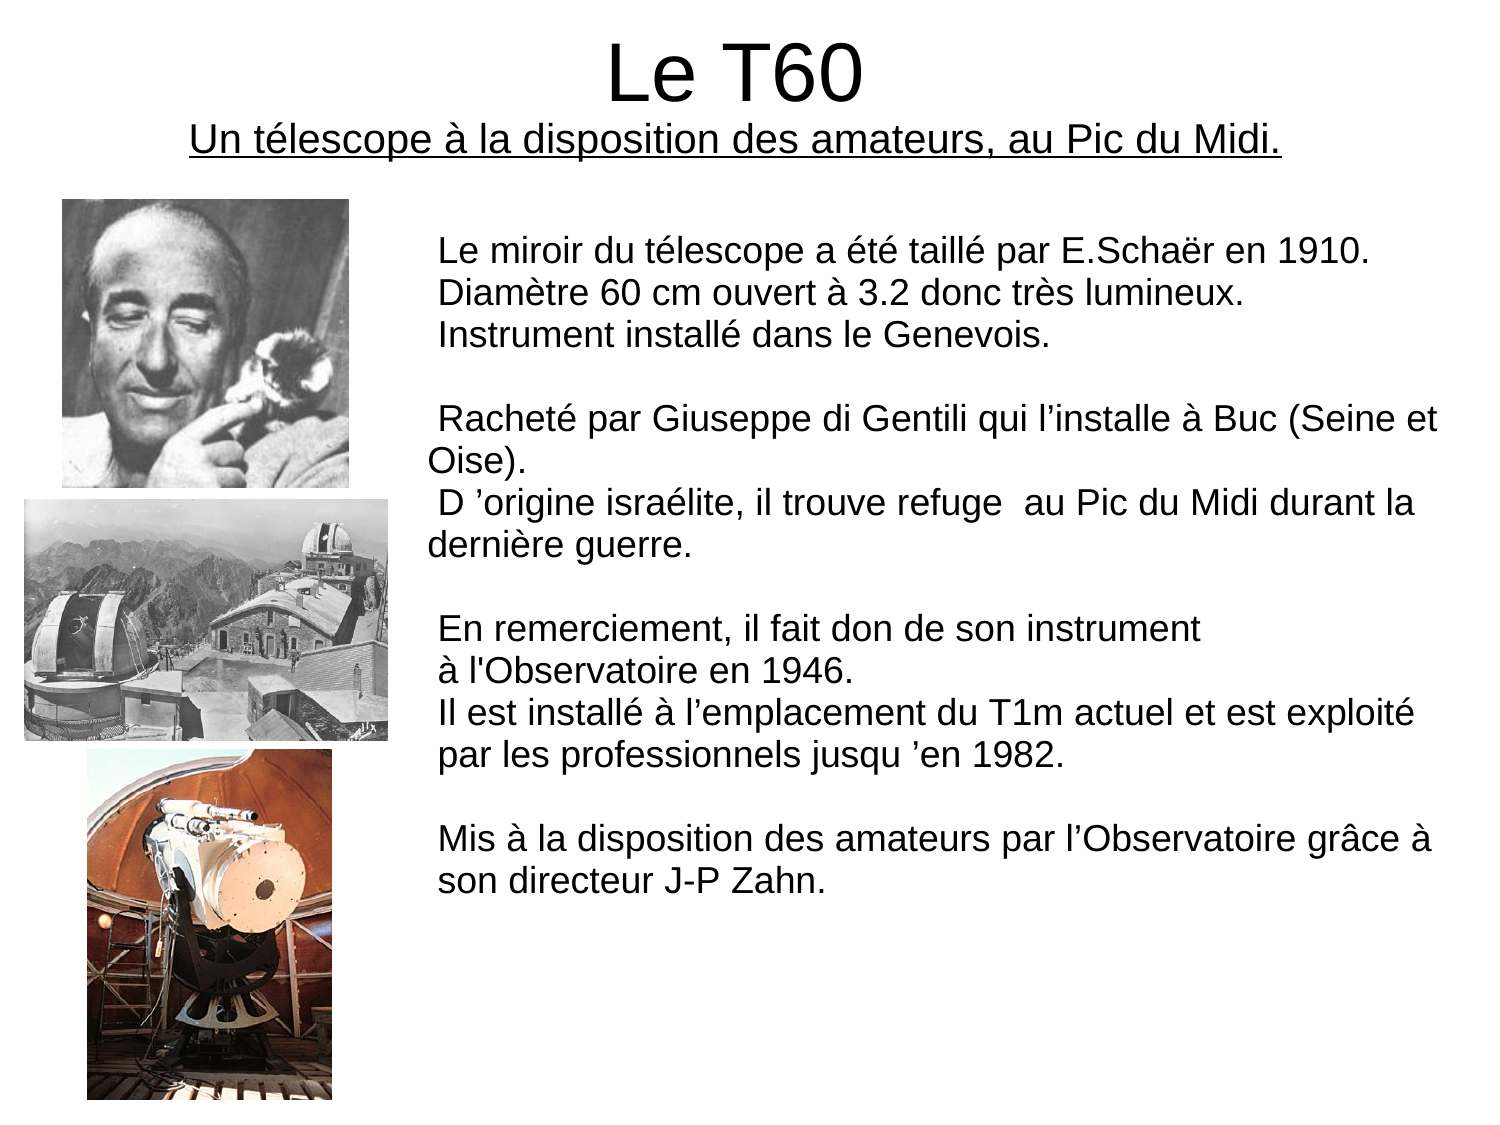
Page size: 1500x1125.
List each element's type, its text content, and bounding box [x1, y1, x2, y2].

picture [24, 499, 388, 741]
picture [62, 199, 349, 488]
text_box Le miroir du télescope a été taillé par E.Schaër en 1910. Diamètre 60 cm ouvert à 3.2 donc très lumineux. Instrument installé dans le Genevois. Racheté par Giuseppe di Gentili qui l’installe à Buc (Seine et Oise). D ’origine israélite, il trouve refuge au Pic du Midi durant la dernière guerre. En remerciement, il fait don de son instrument à l'Observatoire en 1946. Il est installé à l’emplacement du T1m actuel et est exploité par les professionnels jusqu ’en 1982. Mis à la disposition des amateurs par l’Observatoire grâce à son directeur J-P Zahn. [412, 224, 1500, 910]
picture [87, 749, 332, 1101]
text_box Le T60 Un télescope à la disposition des amateurs, au Pic du Midi. [173, 24, 1297, 171]
